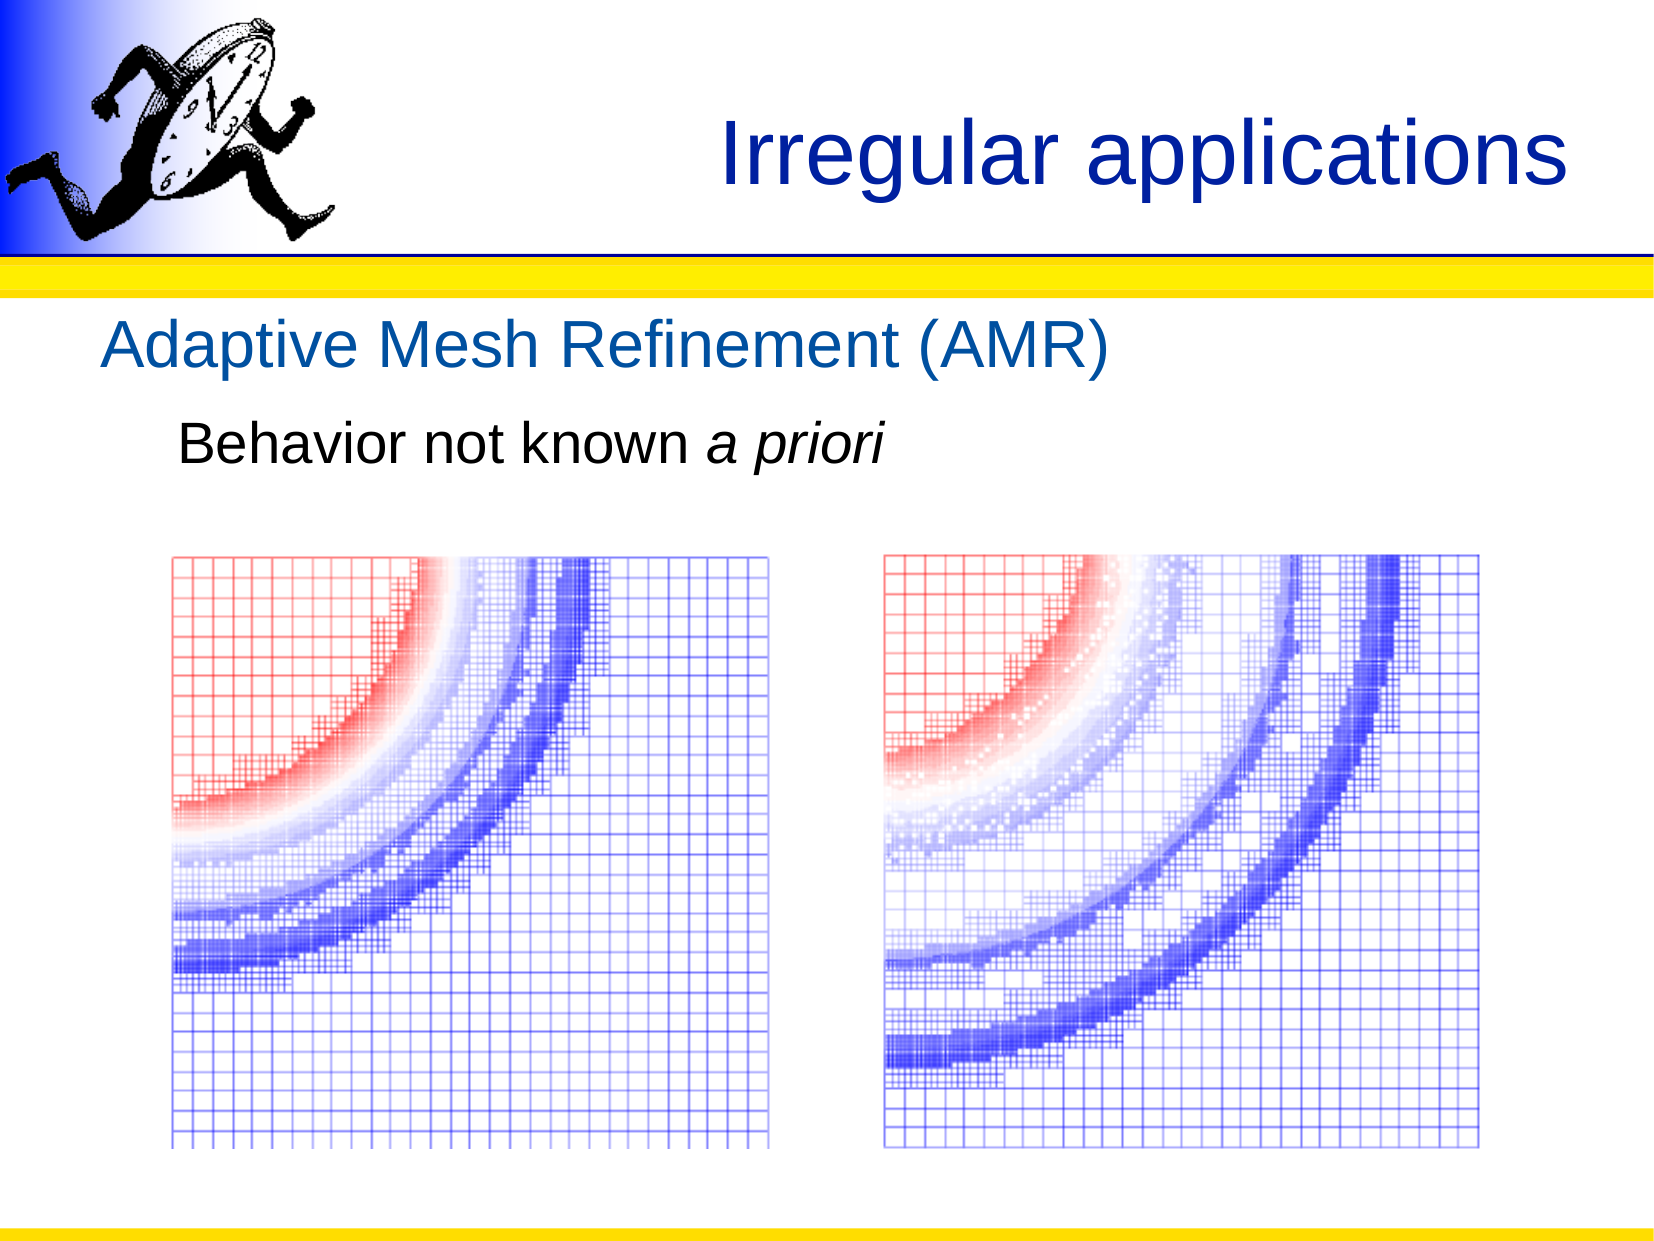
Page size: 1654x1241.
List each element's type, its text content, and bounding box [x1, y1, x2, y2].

picture [168, 553, 776, 1149]
picture [4, 9, 343, 253]
list Adaptive Mesh Refinement (AMR) Behavior not known a priori [82, 307, 1571, 1111]
title Irregular applications [372, 56, 1571, 250]
picture [880, 549, 1486, 1153]
